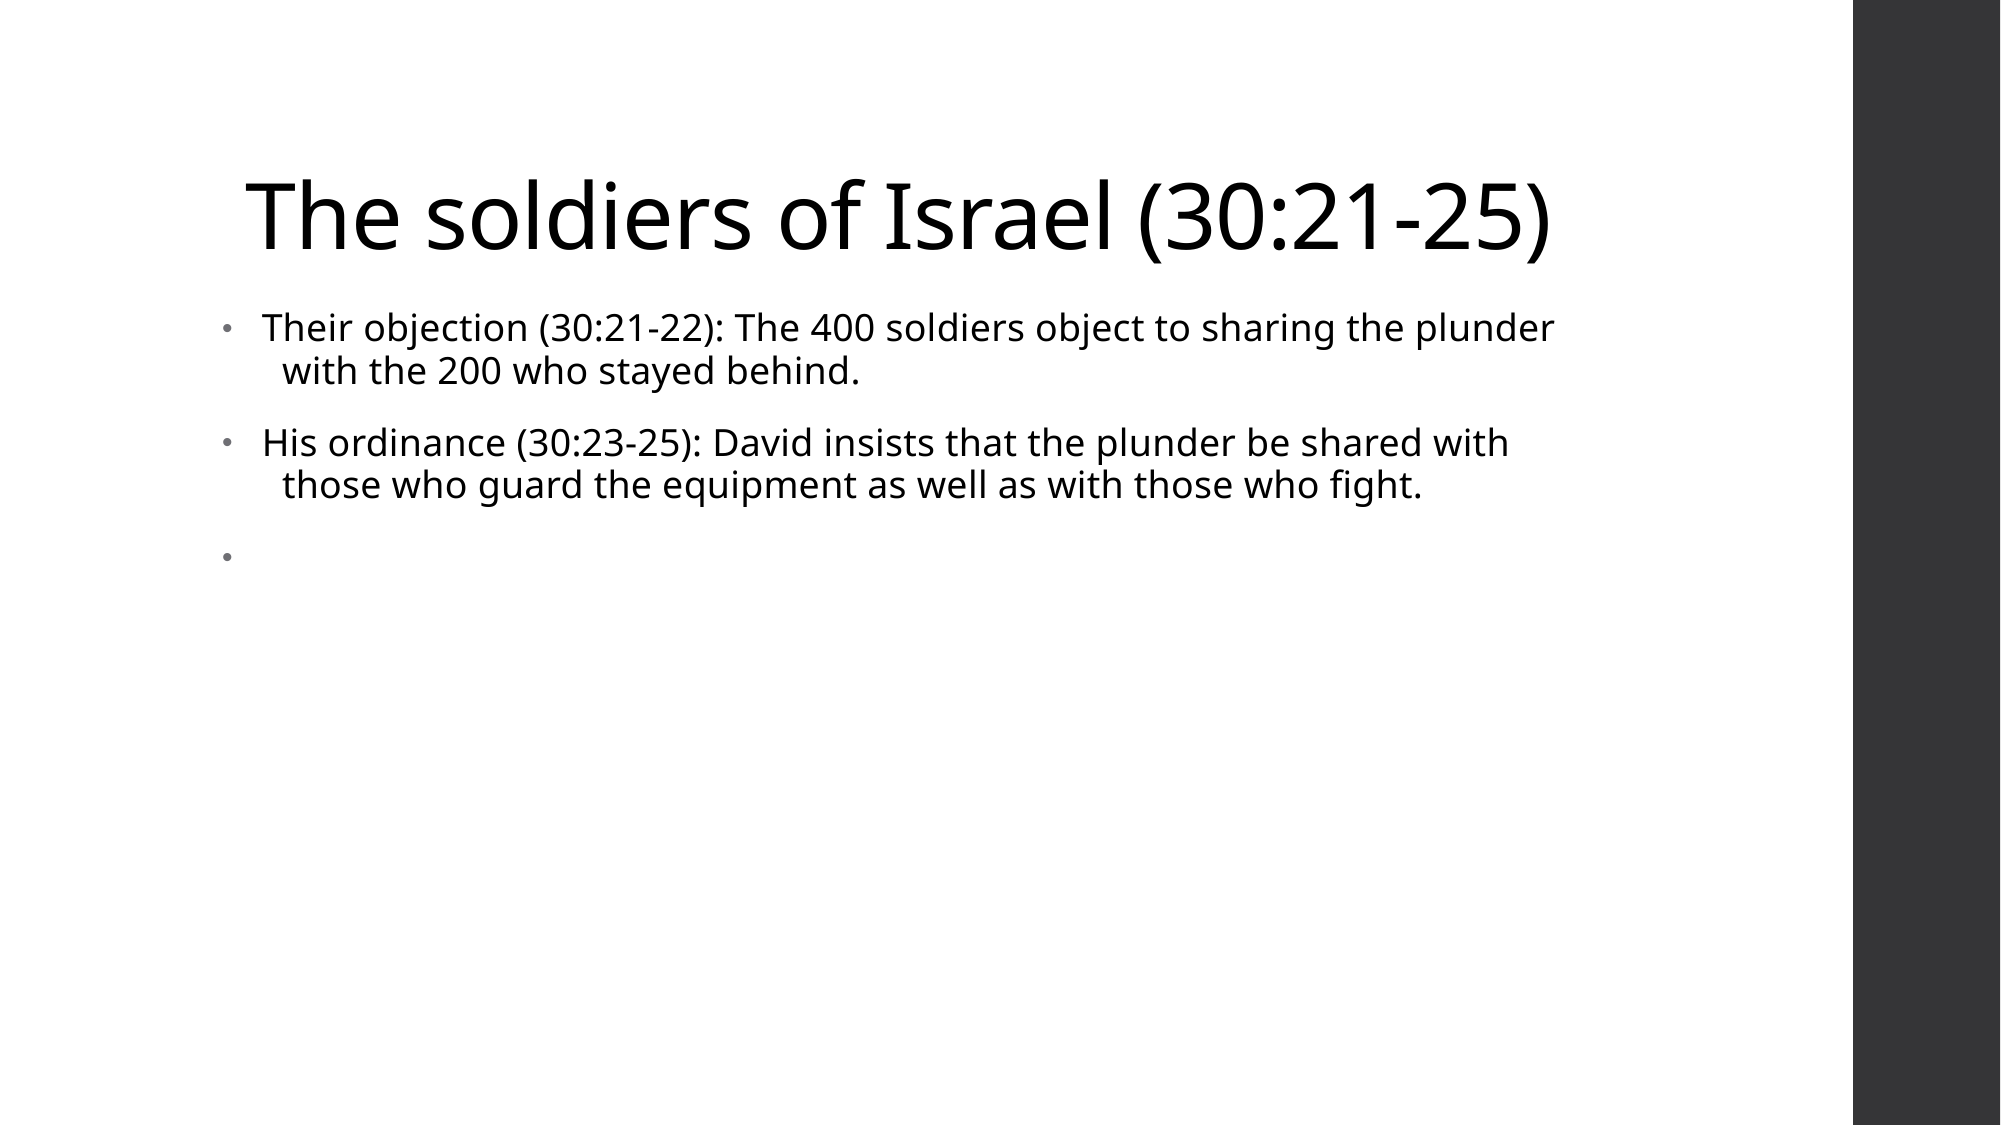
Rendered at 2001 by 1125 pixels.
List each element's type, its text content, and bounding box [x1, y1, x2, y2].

title The soldiers of Israel (30:21-25) [206, 60, 1797, 278]
list Their objection (30:21-22): The 400 soldiers object to sharing the plunder with the 200 who stayed behind. His ordinance (30:23-25): David insists that the plunder be shared with those who guard the equipment as well as with those who fight. [206, 299, 1617, 1014]
